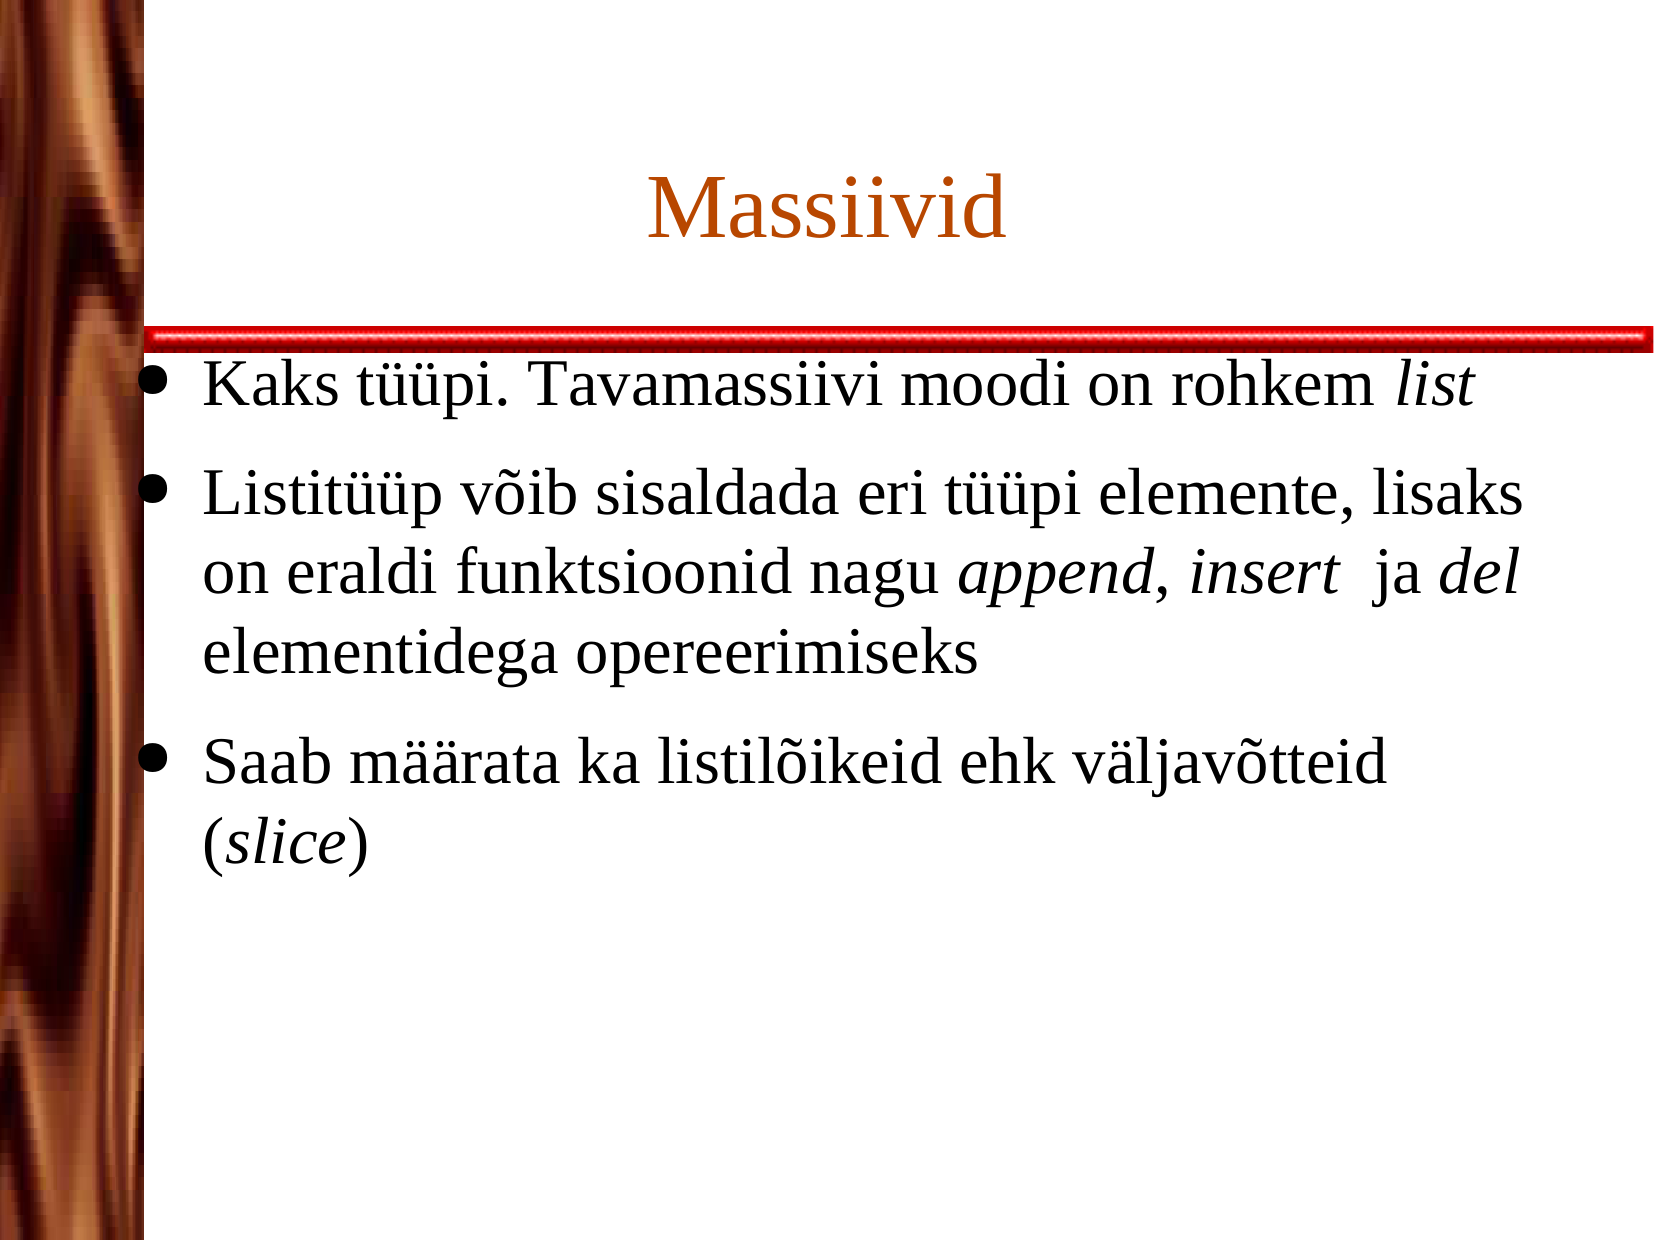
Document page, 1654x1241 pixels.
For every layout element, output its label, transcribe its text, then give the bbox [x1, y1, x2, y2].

title Massiivid [121, 100, 1533, 312]
list Kaks tüüpi. Tavamassiivi moodi on rohkem list Listitüüp võib sisaldada eri tüüpi elemente, lisaks on eraldi funktsioonid nagu append, insert ja del elementidega opereerimiseks Saab määrata ka listilõikeid ehk väljavõtteid (slice) [121, 344, 1533, 1126]
picture [0, 0, 1654, 1240]
